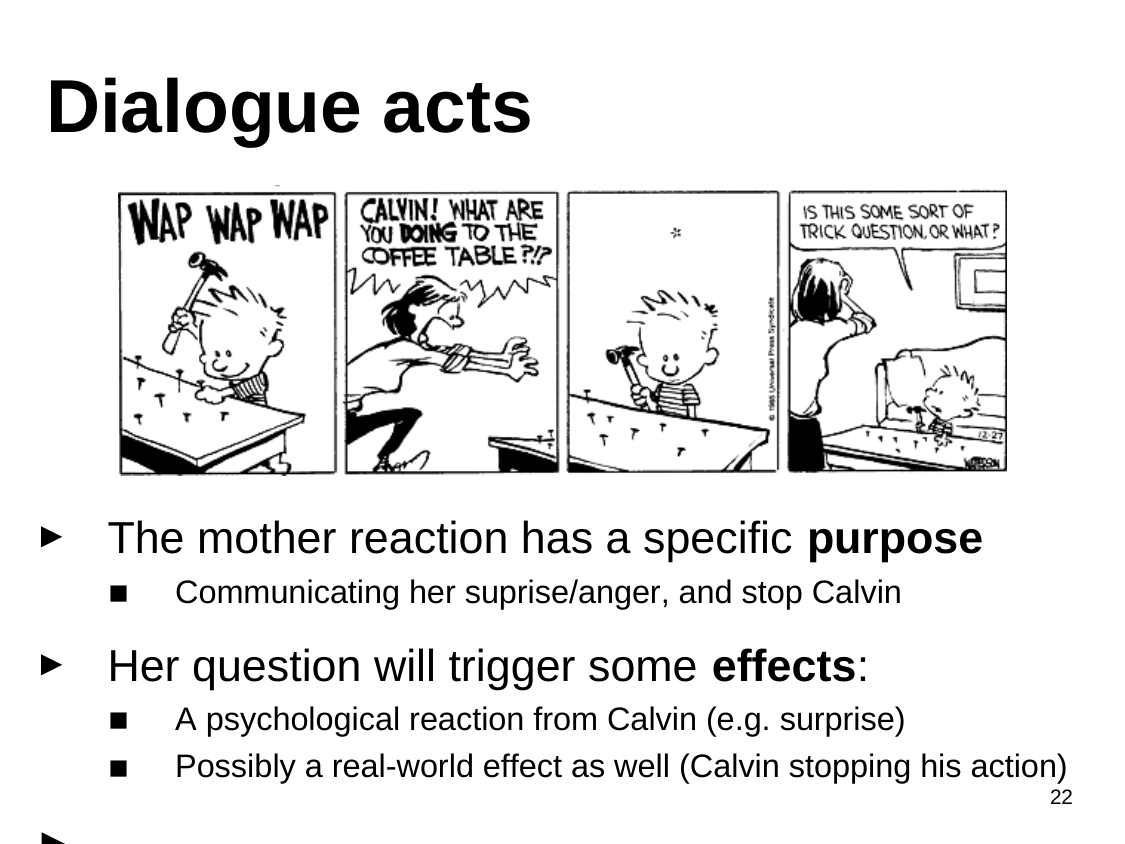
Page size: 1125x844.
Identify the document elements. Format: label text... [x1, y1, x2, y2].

picture [118, 185, 1007, 476]
title Dialogue acts [30, 32, 1095, 157]
list The mother reaction has a specific purpose Communicating her suprise/anger, and stop Calvin Her question will trigger some effects: A psychological reaction from Calvin (e.g. surprise) Possibly a real-world effect as well (Calvin stopping his action) [19, 501, 1095, 808]
text_box [1035, 776, 1095, 812]
